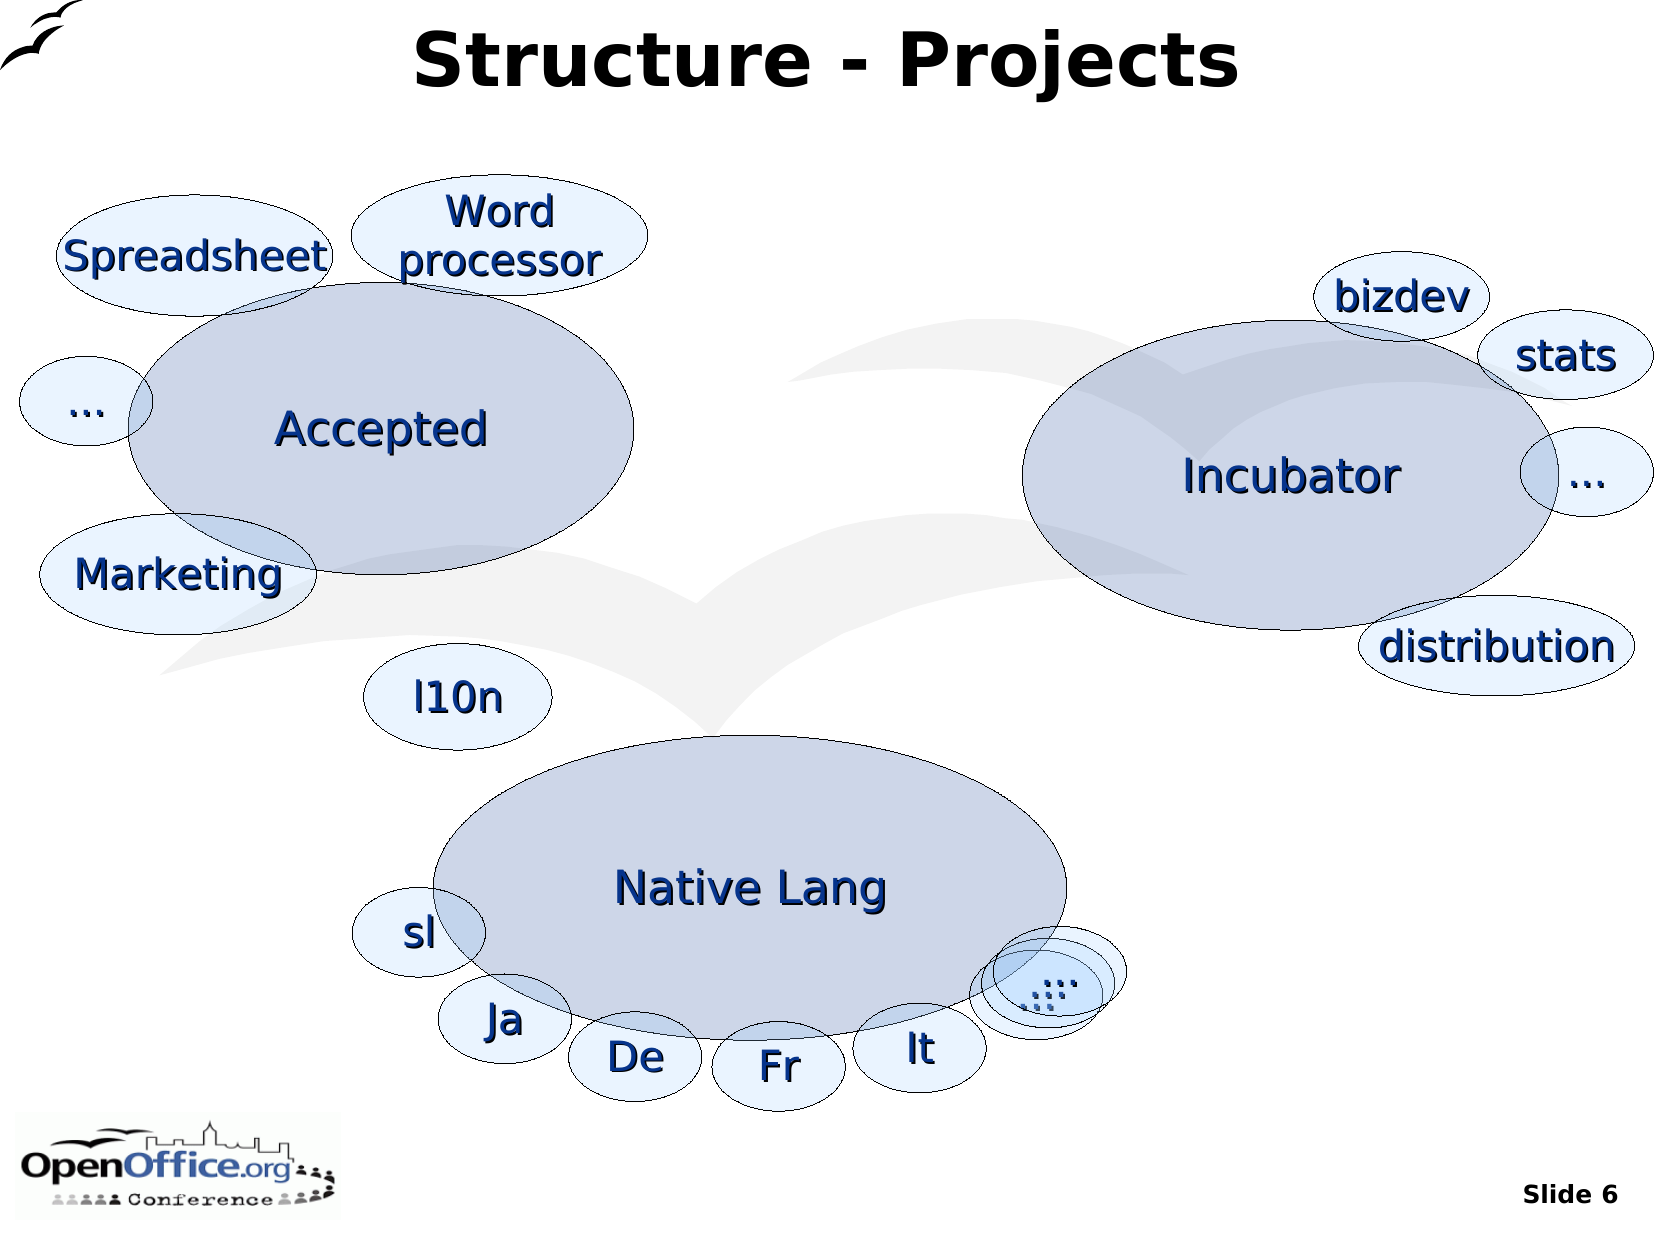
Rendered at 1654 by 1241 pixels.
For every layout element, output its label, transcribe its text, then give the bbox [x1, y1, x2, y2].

text_box Fr [711, 1021, 846, 1112]
text_box ... [969, 964, 1096, 1040]
text_box Incubator [1022, 320, 1552, 631]
text_box ... [981, 952, 1108, 1028]
text_box Spreadsheet [56, 194, 333, 317]
text_box stats [1477, 309, 1654, 400]
text_box l10n [363, 643, 553, 751]
text_box ... [993, 926, 1127, 1017]
text_box It [852, 1003, 987, 1093]
title Structure - Projects [0, 0, 1654, 121]
text_box Ja [438, 973, 572, 1064]
text_box distribution [1358, 595, 1635, 696]
text_box sl [352, 887, 486, 978]
text_box Accepted [128, 282, 634, 575]
text_box ... [1520, 427, 1654, 517]
text_box De [568, 1011, 702, 1102]
text_box bizdev [1313, 251, 1490, 342]
text_box Native Lang [433, 735, 1067, 1040]
text_box Marketing [39, 513, 317, 635]
text_box ... [19, 356, 153, 446]
text_box Word processor [351, 174, 648, 296]
picture [15, 1112, 341, 1220]
